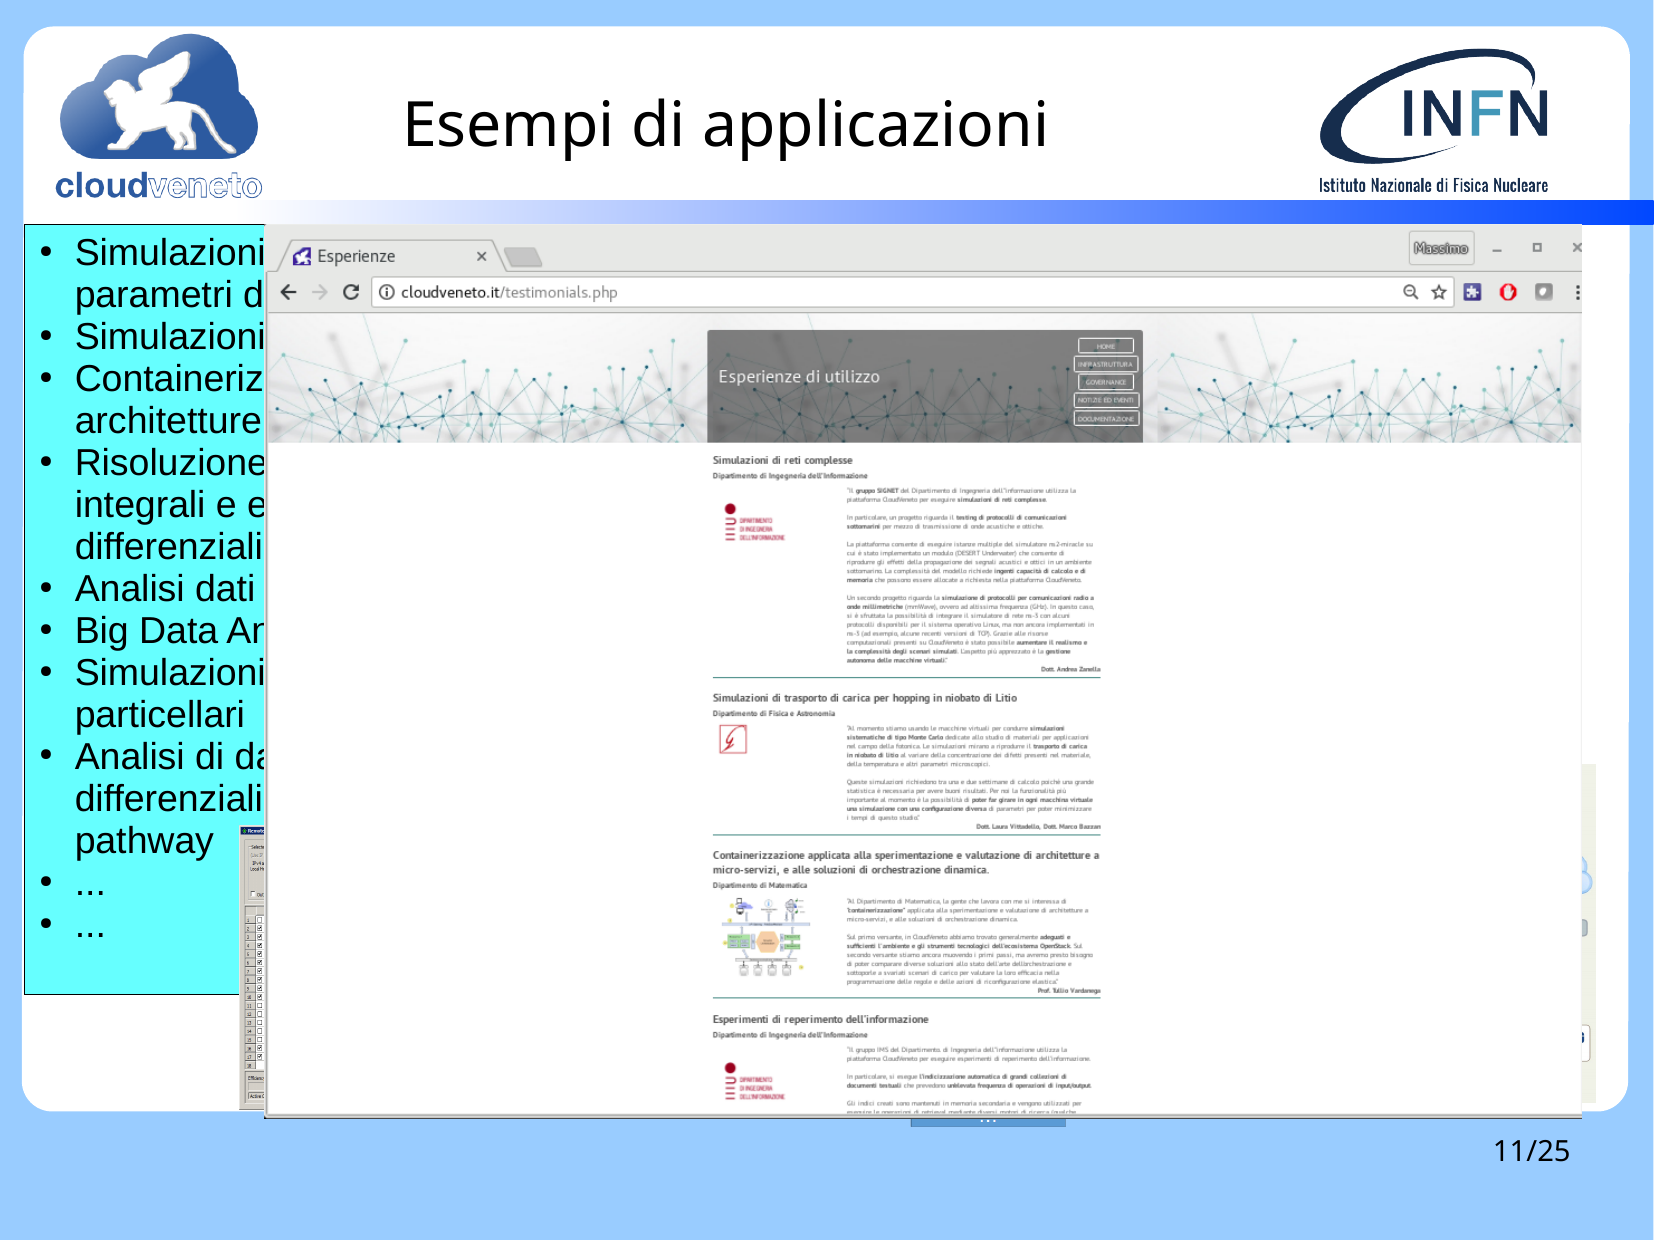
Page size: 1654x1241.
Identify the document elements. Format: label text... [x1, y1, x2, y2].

picture [239, 224, 1596, 1127]
picture [1274, 31, 1593, 218]
picture [54, 32, 263, 199]
text_box Simulazioni per il tuning di parametri dell’acceleratore Simulazioni di reti complesse Containerizzazione e architetture a MicroServizi Risoluzione numerica di integrali e equazioni differenziali Analisi dati HEP Big Data Analytics Simulazioni di terreni particellari Analisi di dati di RNAseq differenziali e mappatura su pathway ... ... [24, 224, 264, 987]
title Esempi di applicazioni [263, 46, 1274, 199]
